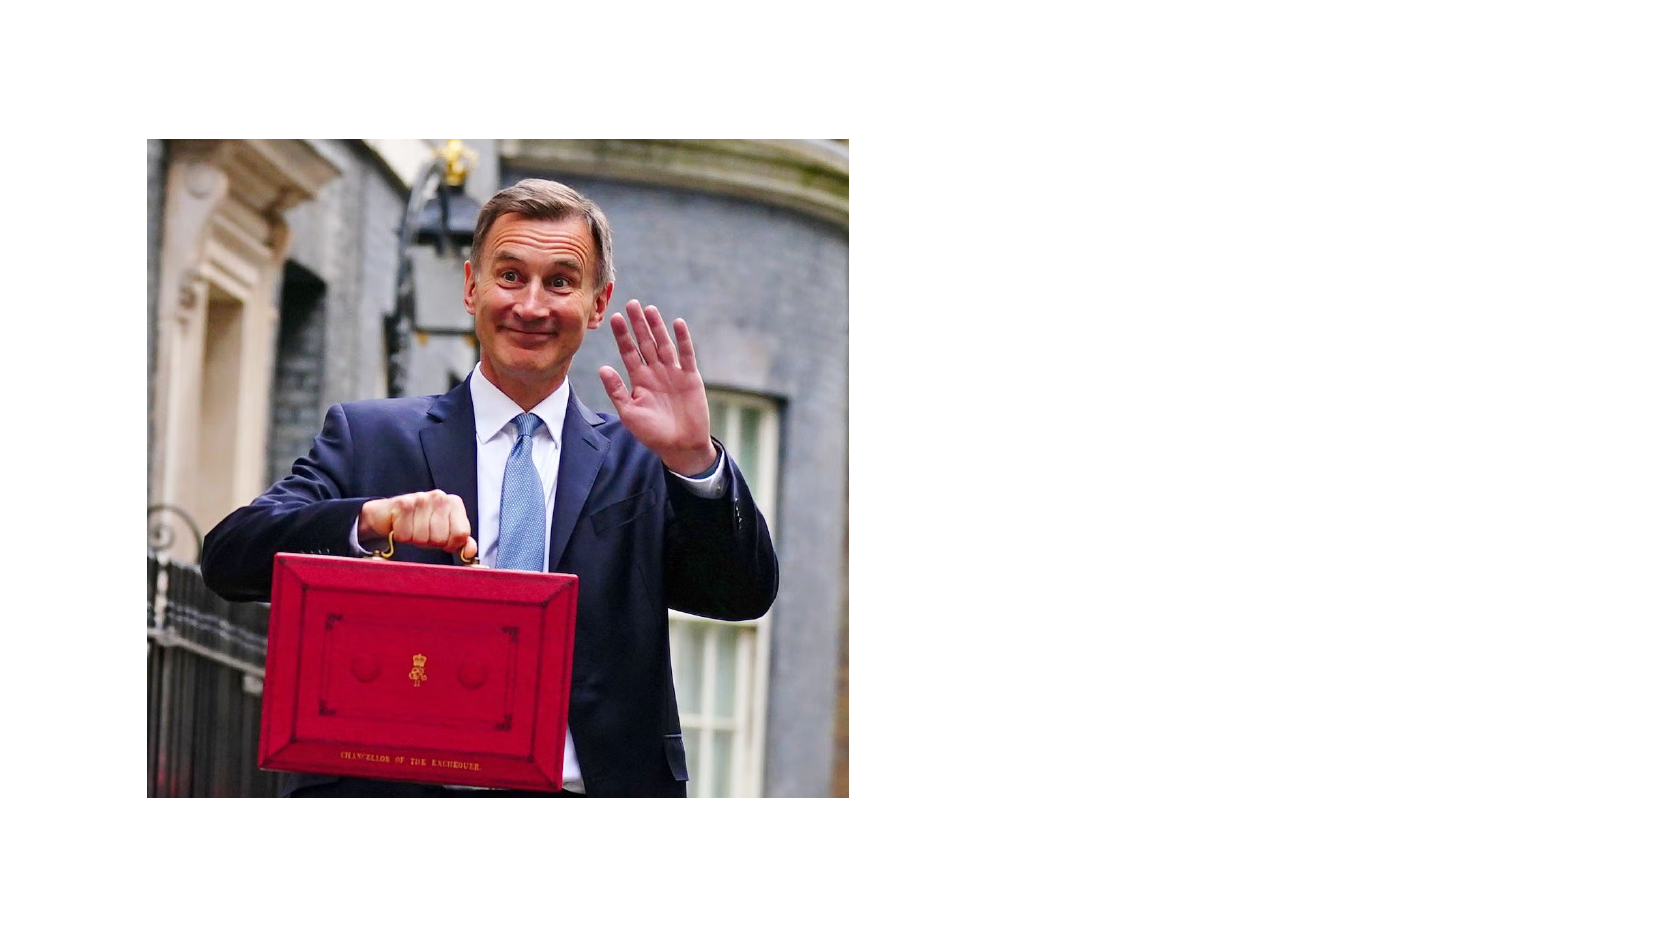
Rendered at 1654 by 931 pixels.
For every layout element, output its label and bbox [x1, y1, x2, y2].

picture [147, 139, 849, 798]
